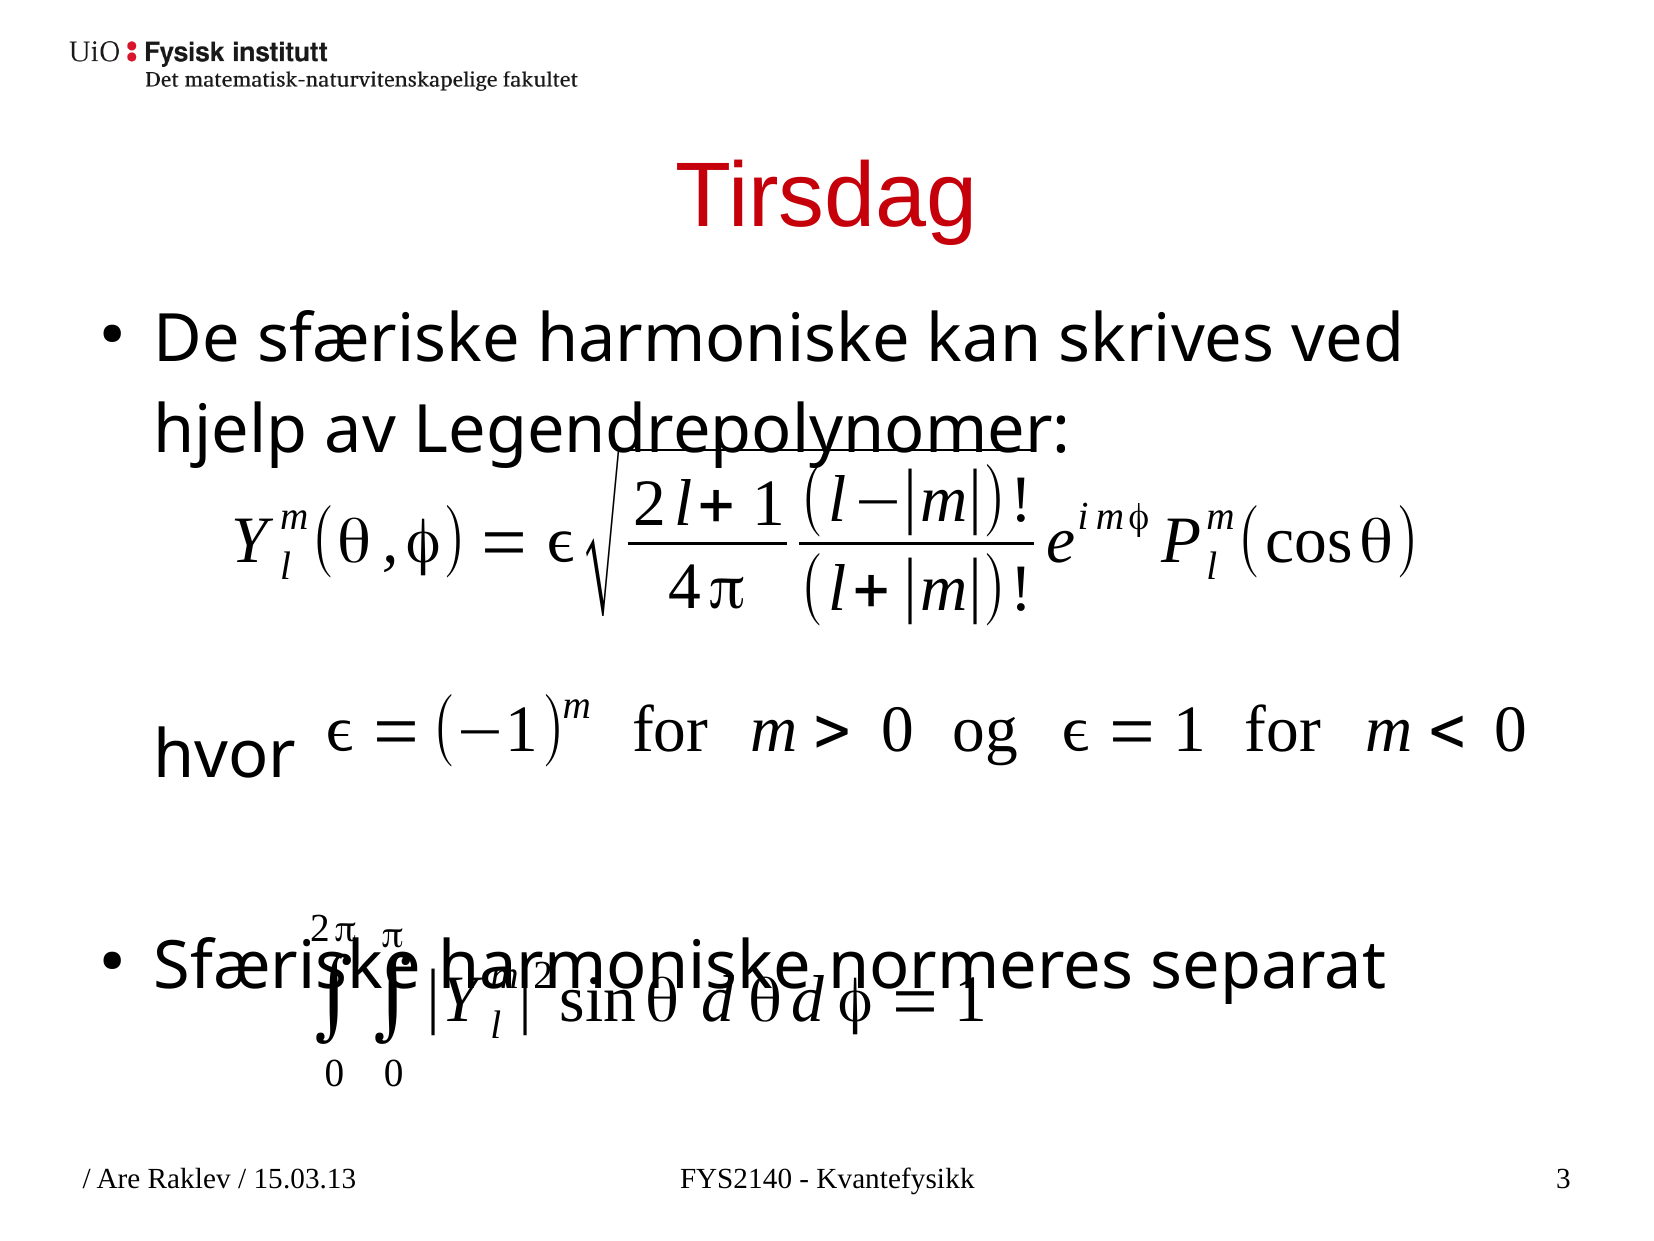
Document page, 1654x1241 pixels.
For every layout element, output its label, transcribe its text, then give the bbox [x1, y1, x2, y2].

list De sfæriske harmoniske kan skrives ved hjelp av Legendrepolynomer: hvor Sfæriske harmoniske normeres separat [82, 290, 1576, 1094]
chart [300, 905, 994, 1095]
picture [68, 37, 581, 93]
chart [317, 682, 1534, 771]
title Tirsdag [82, 90, 1571, 290]
chart [225, 444, 1425, 630]
